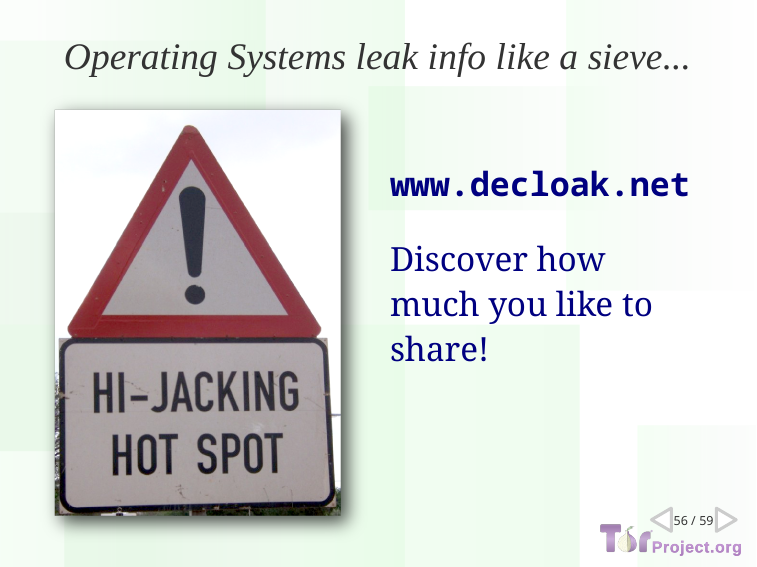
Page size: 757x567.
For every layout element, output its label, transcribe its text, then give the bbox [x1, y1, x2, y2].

picture [0, 0, 757, 567]
text_box www.decloak.net Discover how much you like to share! [375, 153, 713, 523]
text_box Operating Systems leak info like a sieve... [0, 28, 756, 86]
